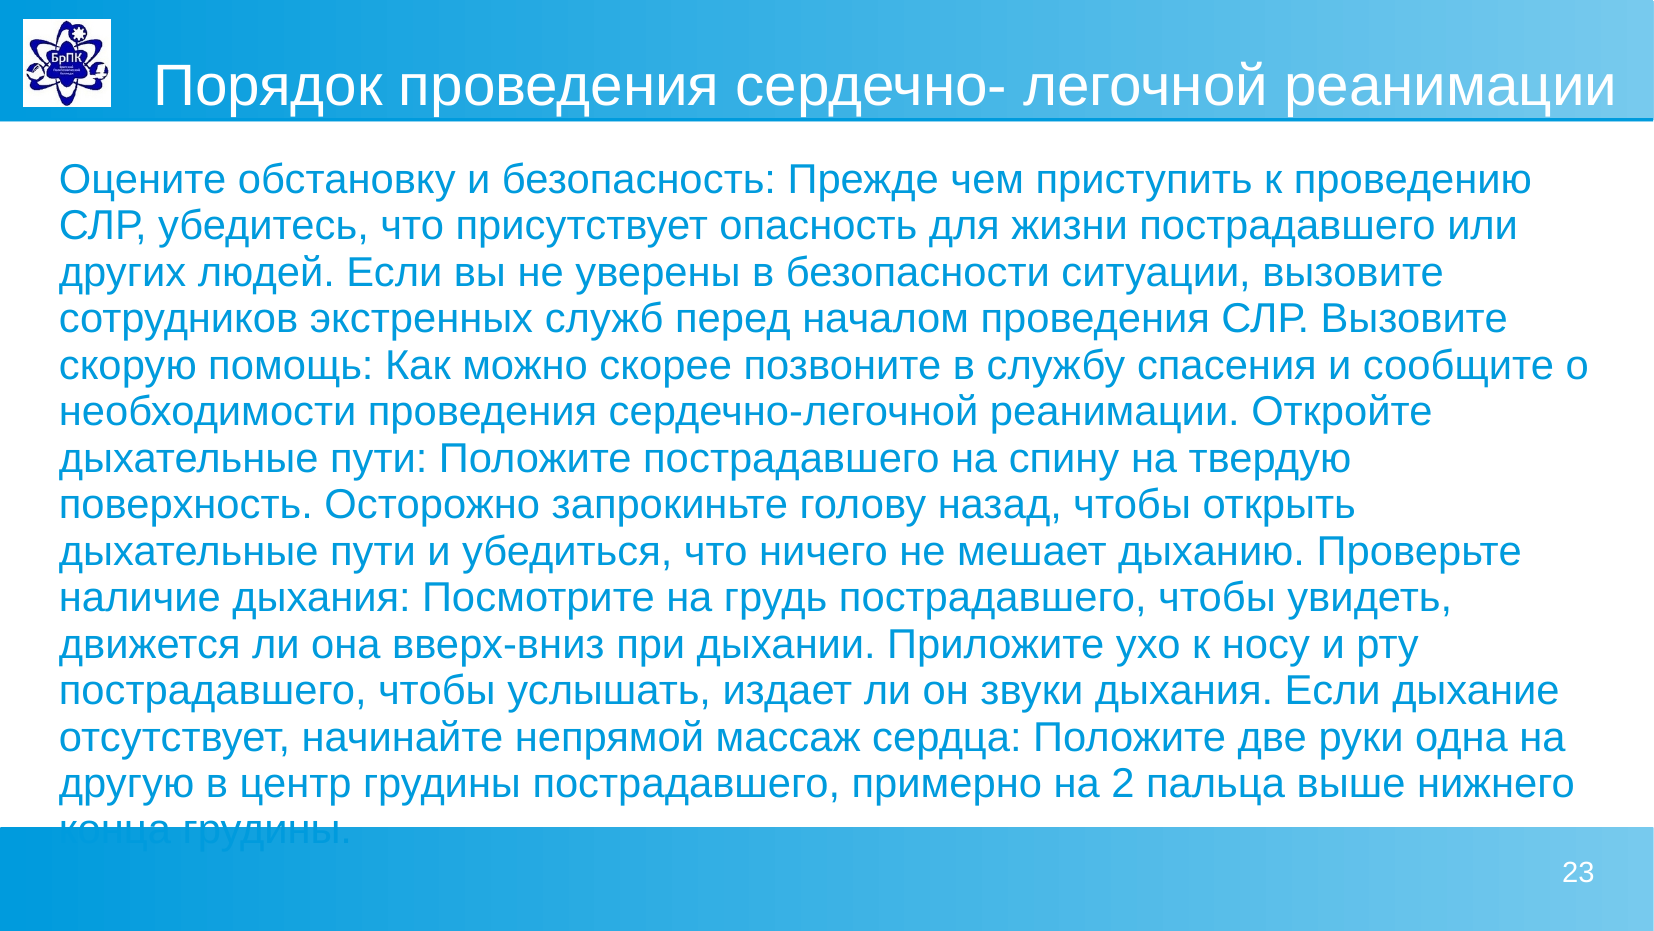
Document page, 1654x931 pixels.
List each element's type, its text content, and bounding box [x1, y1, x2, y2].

picture [24, 20, 110, 106]
list Оцените обстановку и безопасность: Прежде чем приступить к проведению СЛР, убедитесь, что присутствует опасность для жизни пострадавшего или других людей. Если вы не уверены в безопасности ситуации, вызовите сотрудников экстренных служб перед началом проведения СЛР. Вызовите скорую помощь: Как можно скорее позвоните в службу спасения и сообщите о необходимости проведения сердечно-легочной реанимации. Откройте дыхательные пути: Положите пострадавшего на спину на твердую поверхность. Осторожно запрокиньте голову назад, чтобы открыть дыхательные пути и убедиться, что ничего не мешает дыханию. Проверьте наличие дыхания: Посмотрите на грудь пострадавшего, чтобы увидеть, движется ли она вверх-вниз при дыхании. Приложите ухо к носу и рту пострадавшего, чтобы услышать, издает ли он звуки дыхания. Если дыхание отсутствует, начинайте непрямой массаж сердца: Положите две руки одна на другую в центр грудины пострадавшего, примерно на 2 пальца выше нижнего конца грудины. [59, 155, 1595, 747]
title Порядок проведения сердечно- легочной реанимации [118, 52, 1654, 118]
